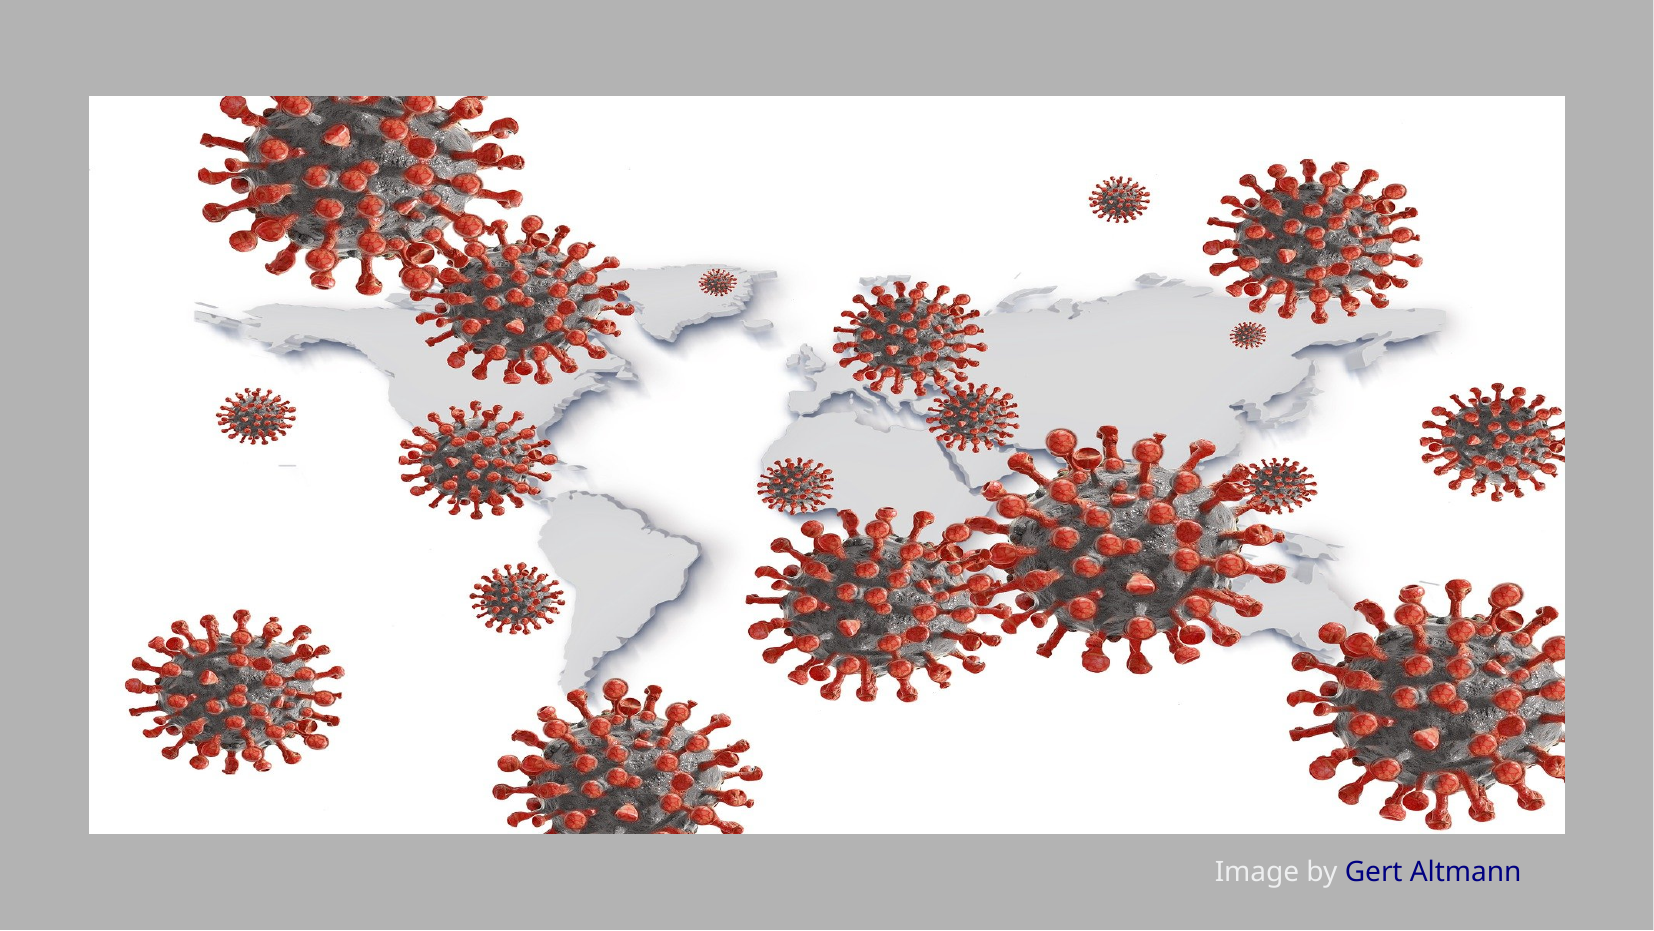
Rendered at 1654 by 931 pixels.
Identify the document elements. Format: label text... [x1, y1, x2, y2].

picture [89, 96, 1565, 834]
text_box Image by Gert Altmann [1200, 843, 1576, 901]
